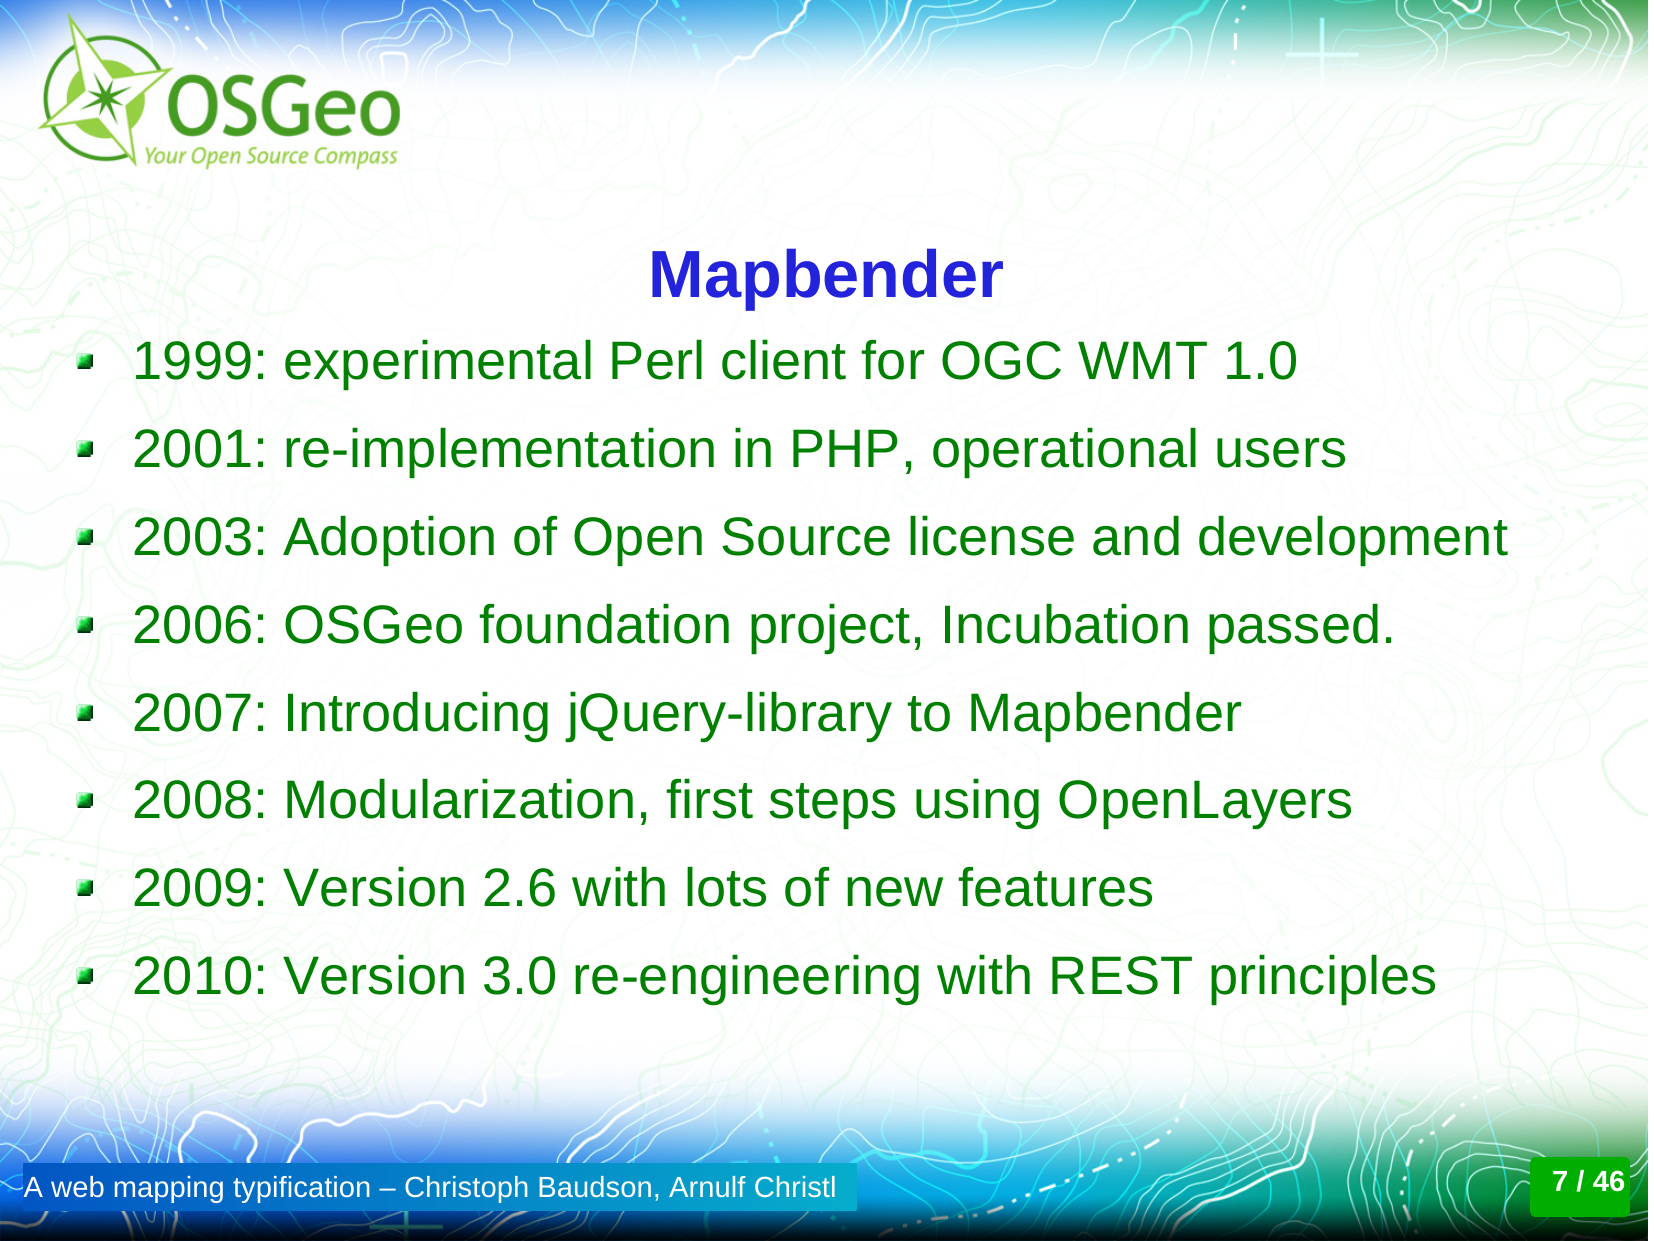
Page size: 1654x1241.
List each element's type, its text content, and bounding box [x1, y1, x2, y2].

list 1999: experimental Perl client for OGC WMT 1.0 2001: re-implementation in PHP, operational users 2003: Adoption of Open Source license and development 2006: OSGeo foundation project, Incubation passed. 2007: Introducing jQuery-library to Mapbender 2008: Modularization, first steps using OpenLayers 2009: Version 2.6 with lots of new features 2010: Version 3.0 re-engineering with REST principles [76, 330, 1625, 1135]
title Mapbender [82, 208, 1571, 330]
picture [0, 0, 1648, 1241]
